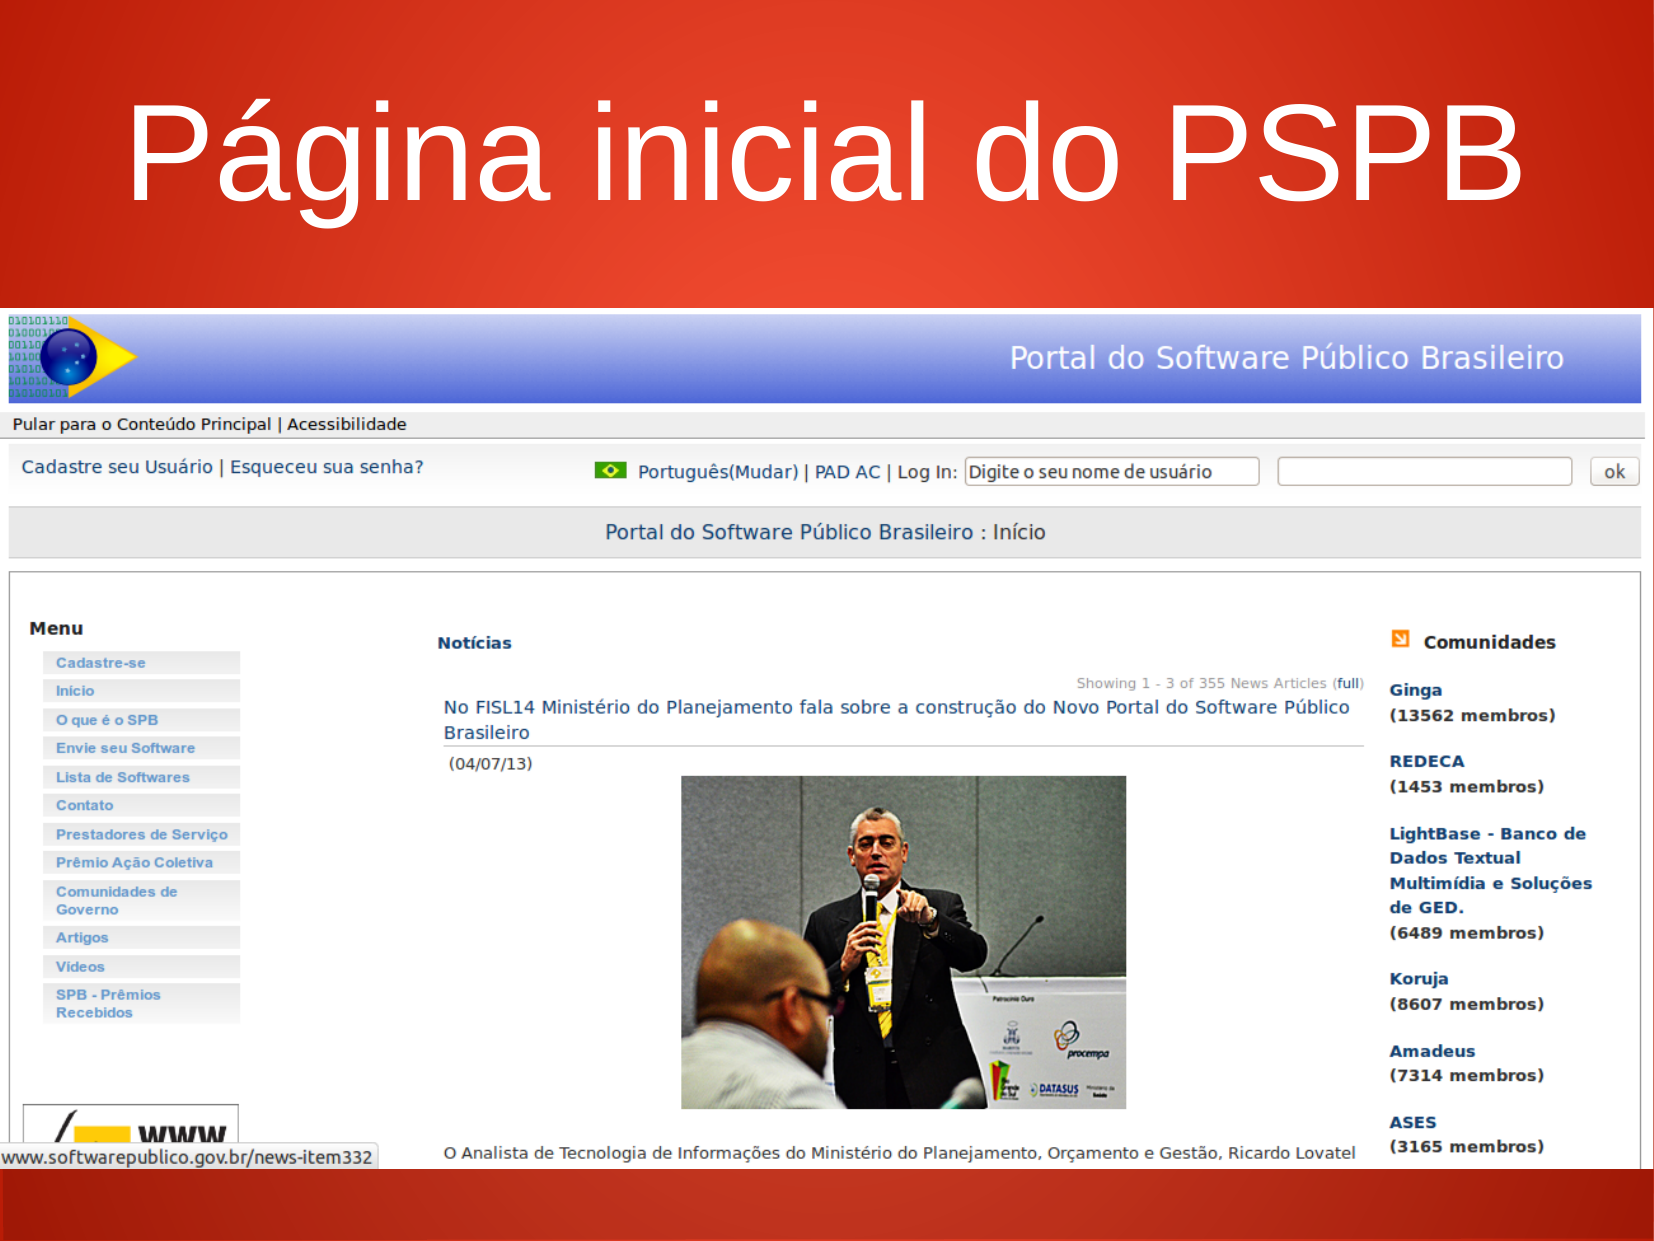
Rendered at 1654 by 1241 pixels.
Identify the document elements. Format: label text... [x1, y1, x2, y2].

picture [0, 308, 1654, 1169]
title Página inicial do PSPB [82, 49, 1571, 257]
